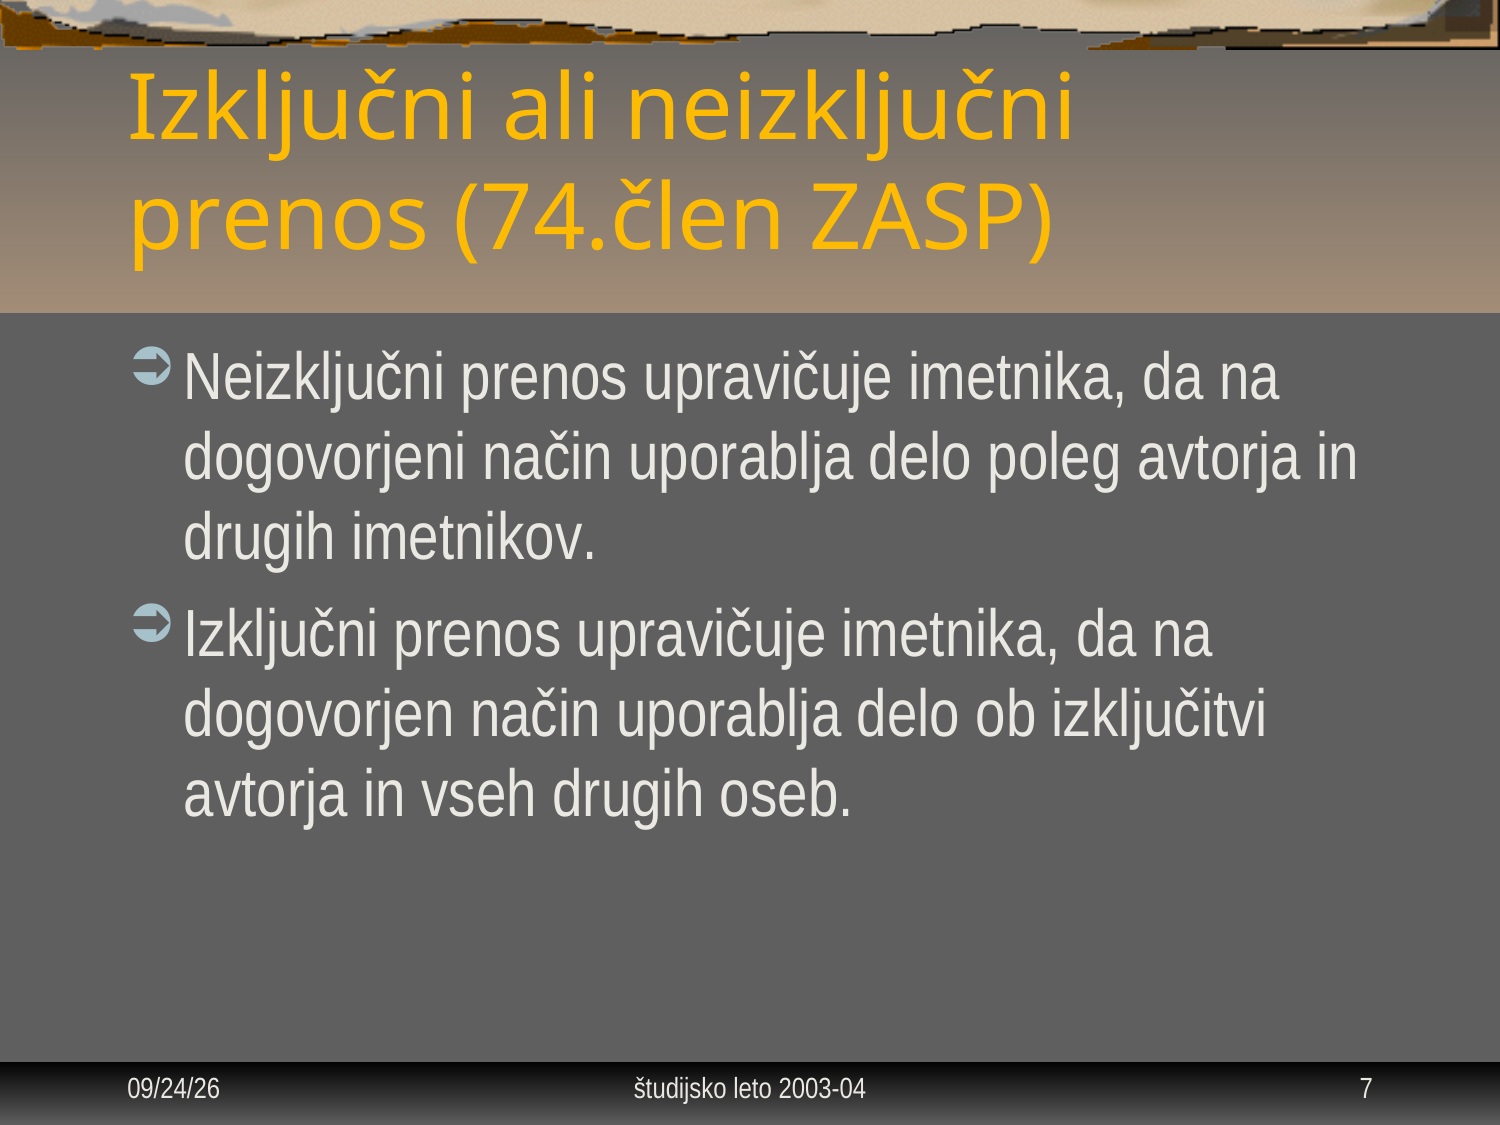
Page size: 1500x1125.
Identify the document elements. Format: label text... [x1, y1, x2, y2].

text_box študijsko leto 2003-04 [512, 1037, 988, 1113]
picture [0, 0, 1500, 50]
text_box 11/05/14 [112, 1037, 426, 1113]
list Neizključni prenos upravičuje imetnika, da na dogovorjeni način uporablja delo poleg avtorja in drugih imetnikov. Izključni prenos upravičuje imetnika, da na dogovorjen način uporablja delo ob izključitvi avtorja in vseh drugih oseb. [112, 324, 1388, 1001]
text_box <number> [1074, 1037, 1388, 1113]
title Izključni ali neizključni prenos (74.člen ZASP) [112, 39, 1388, 275]
